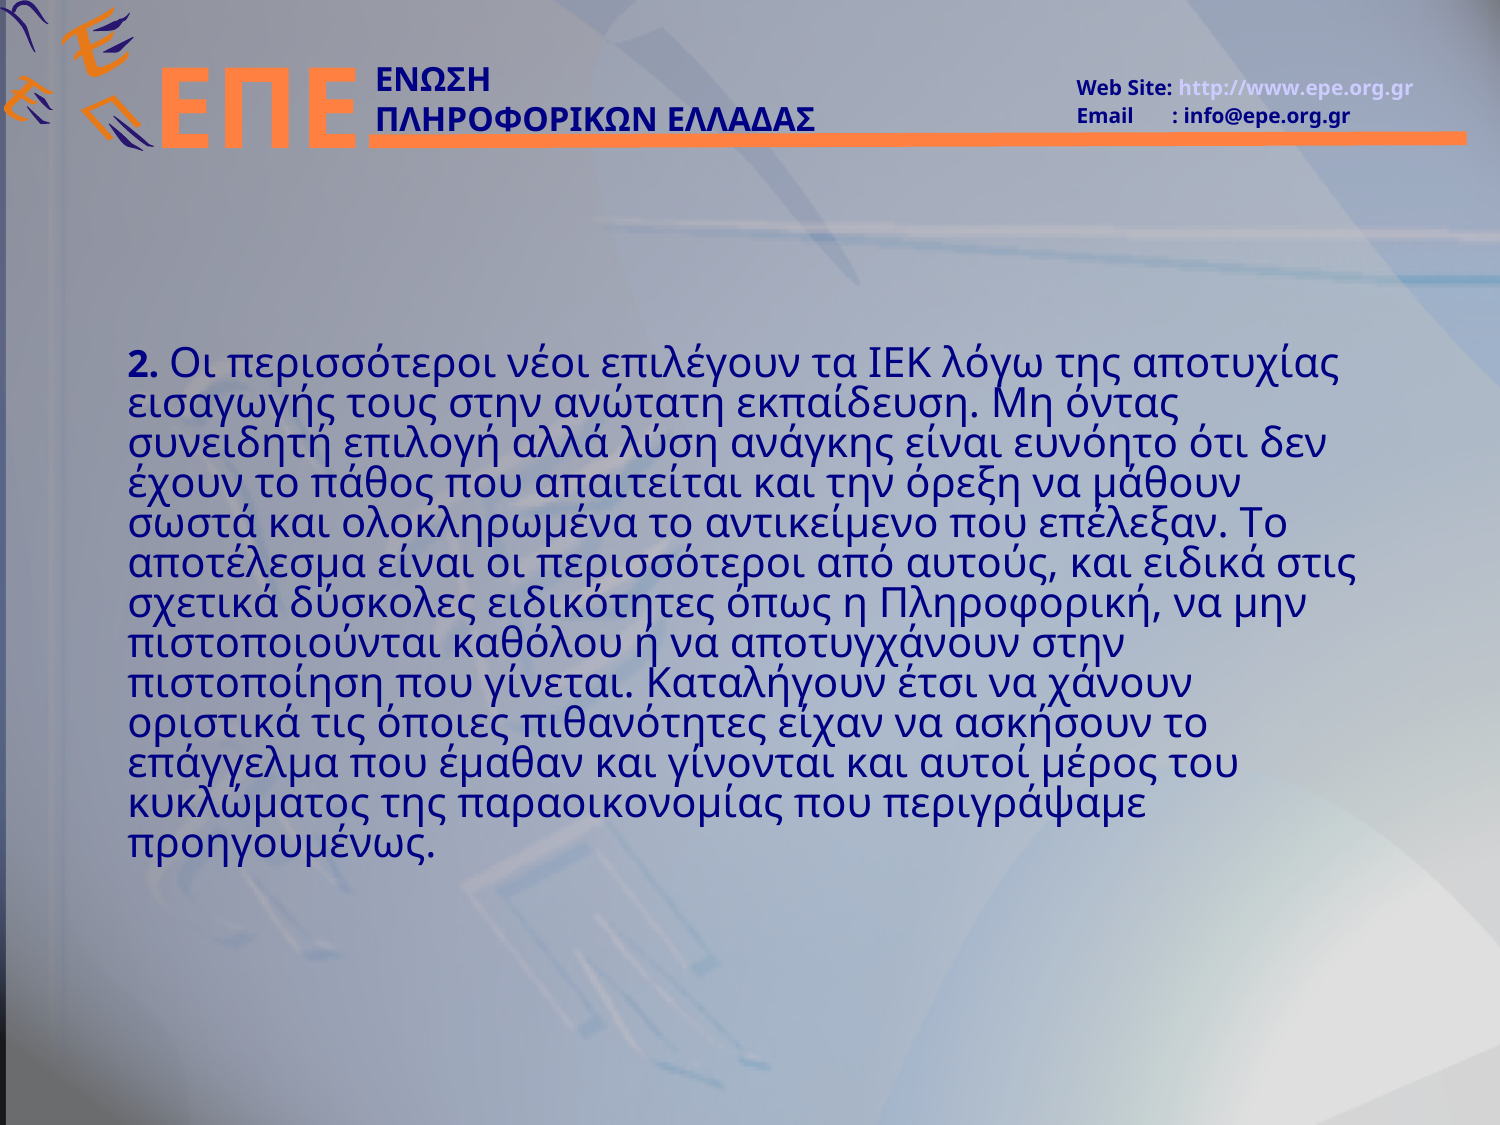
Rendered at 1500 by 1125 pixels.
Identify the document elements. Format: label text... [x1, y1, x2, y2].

list 2. Οι περισσότεροι νέοι επιλέγουν τα ΙΕΚ λόγω της αποτυχίας εισαγωγής τους στην ανώτατη εκπαίδευση. Μη όντας συνειδητή επιλογή αλλά λύση ανάγκης είναι ευνόητο ότι δεν έχουν το πάθος που απαιτείται και την όρεξη να μάθουν σωστά και ολοκληρωμένα το αντικείμενο που επέλεξαν. Το αποτέλεσμα είναι οι περισσότεροι από αυτούς, και ειδικά στις σχετικά δύσκολες ειδικότητες όπως η Πληροφορική, να μην πιστοποιούνται καθόλου ή να αποτυγχάνουν στην πιστοποίηση που γίνεται. Καταλήγουν έτσι να χάνουν οριστικά τις όποιες πιθανότητες είχαν να ασκήσουν το επάγγελμα που έμαθαν και γίνονται και αυτοί μέρος του κυκλώματος της παραοικονομίας που περιγράψαμε προηγουμένως. [112, 337, 1388, 1013]
